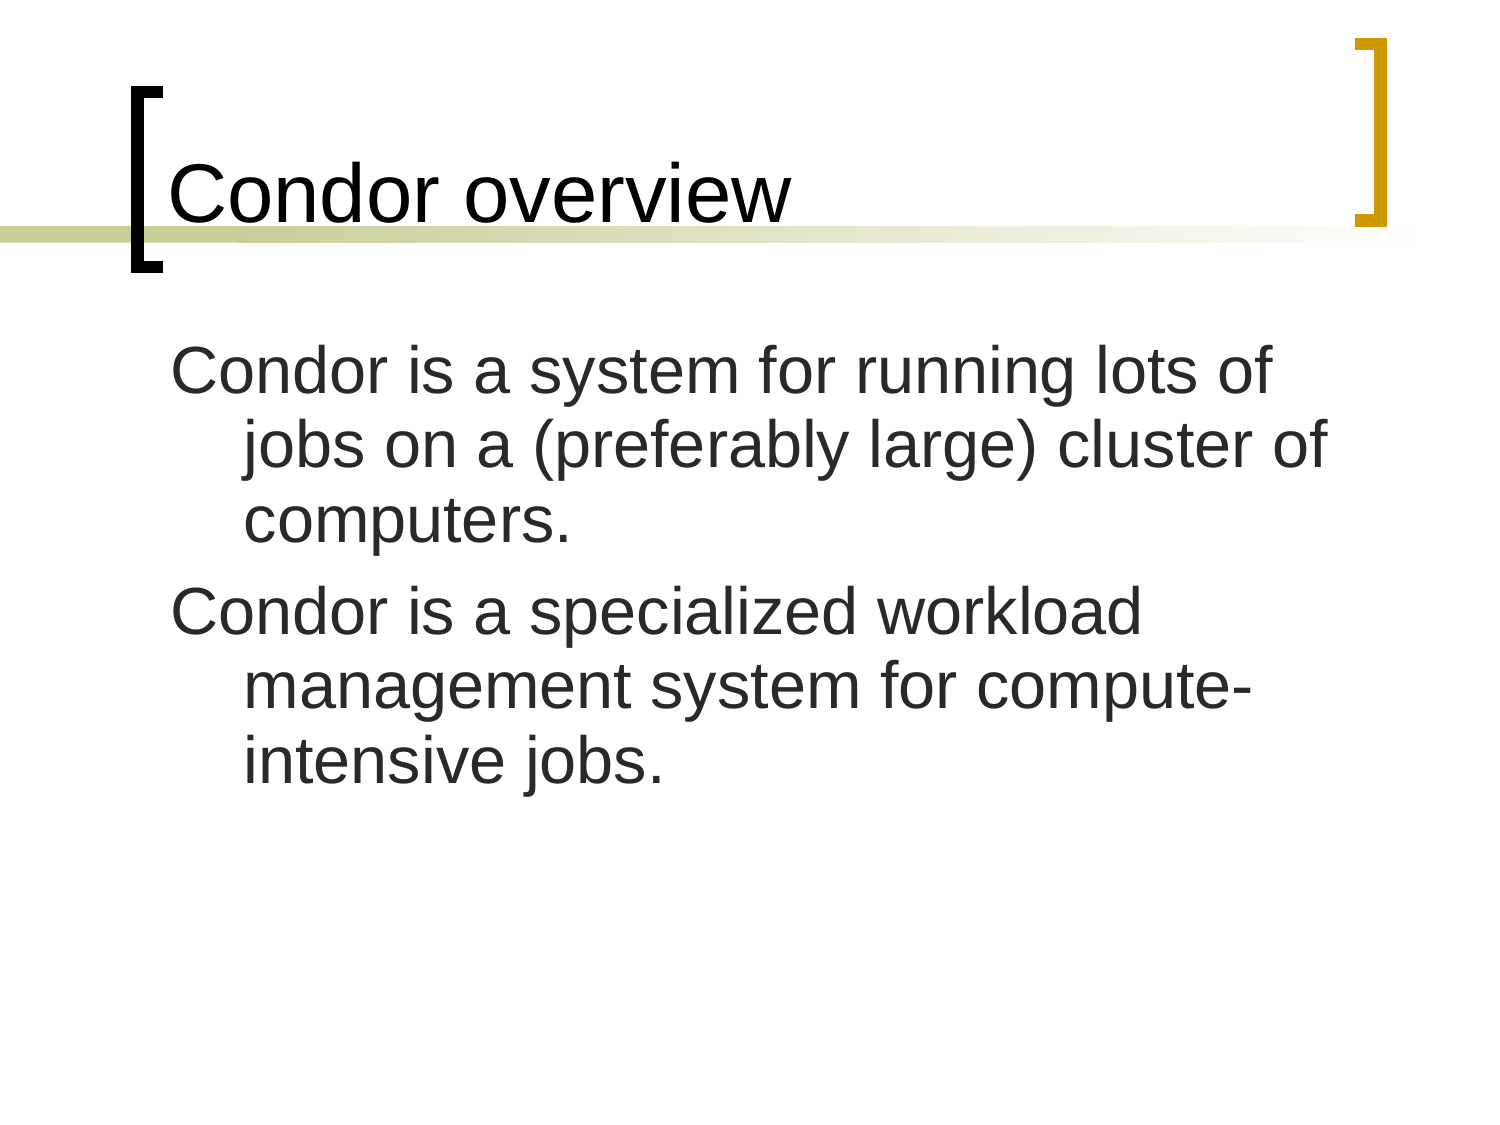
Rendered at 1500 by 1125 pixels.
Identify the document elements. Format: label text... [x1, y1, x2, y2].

list Condor is a system for running lots of jobs on a (preferably large) cluster of computers. Condor is a specialized workload management system for compute-intensive jobs. [155, 324, 1413, 1001]
title Condor overview [152, 15, 1328, 248]
